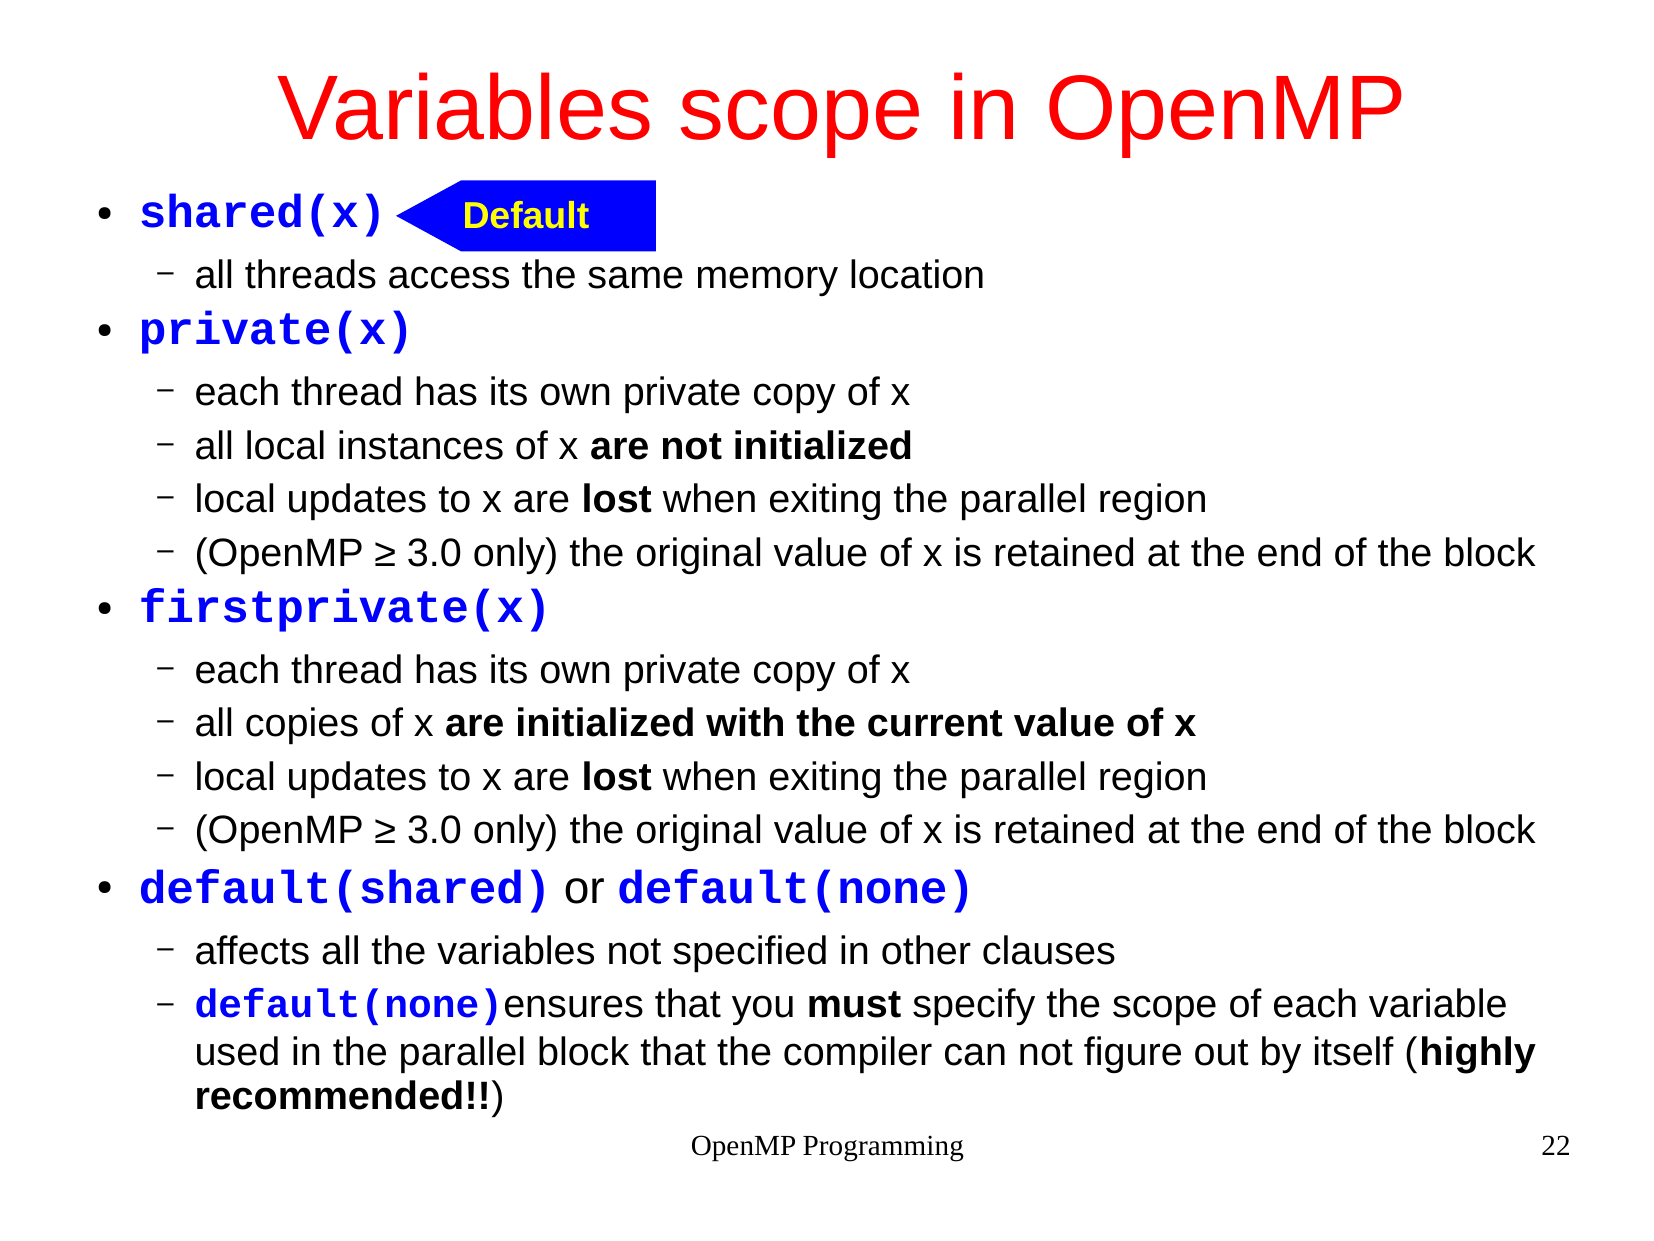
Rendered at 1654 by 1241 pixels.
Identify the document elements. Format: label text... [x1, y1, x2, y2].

title Variables scope in OpenMP [82, 49, 1571, 166]
text_box Default [396, 180, 656, 252]
list shared(x) all threads access the same memory location private(x) each thread has its own private copy of x all local instances of x are not initialized local updates to x are lost when exiting the parallel region (OpenMP ≥ 3.0 only) the original value of x is retained at the end of the block firstprivate(x) each thread has its own private copy of x all copies of x are initialized with the current value of x local updates to x are lost when exiting the parallel region (OpenMP ≥ 3.0 only) the original value of x is retained at the end of the block default(shared) or default(none) affects all the variables not specified in other clauses default(none)ensures that you must specify the scope of each variable used in the parallel block that the compiler can not figure out by itself (highly recommended!!) [82, 188, 1571, 1134]
